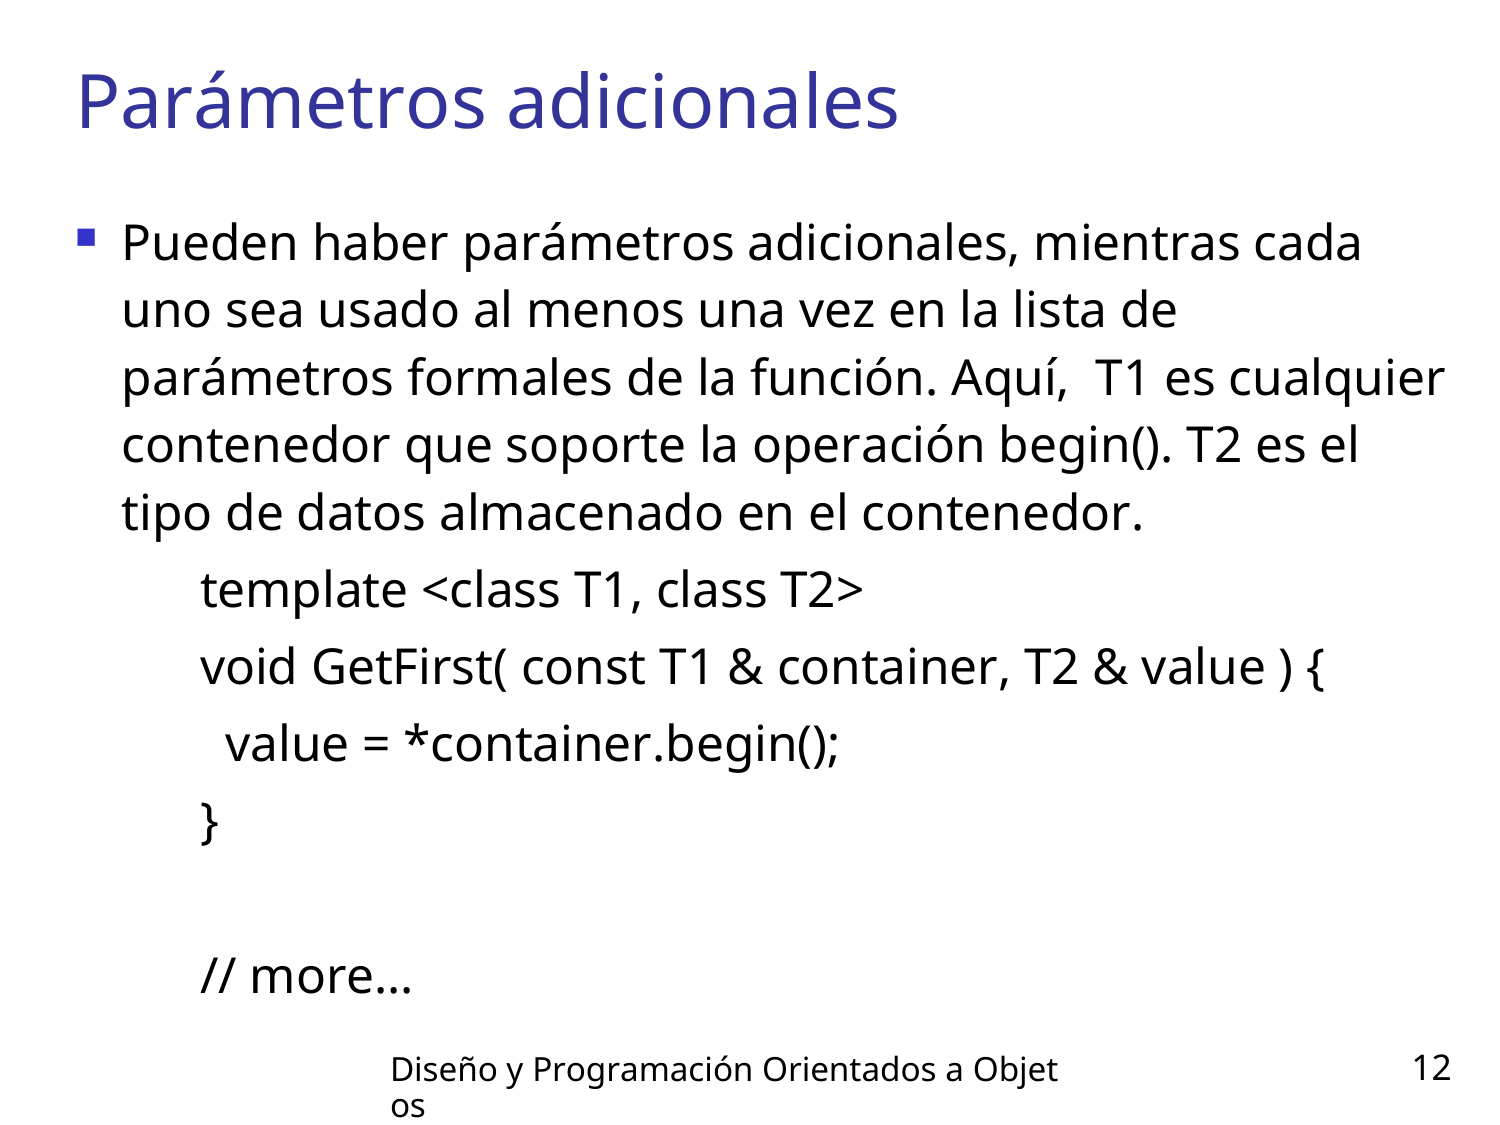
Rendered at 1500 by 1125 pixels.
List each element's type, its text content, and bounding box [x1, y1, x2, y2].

list Pueden haber parámetros adicionales, mientras cada uno sea usado al menos una vez en la lista de parámetros formales de la función. Aquí, T1 es cualquier contenedor que soporte la operación begin(). T2 es el tipo de datos almacenado en el contenedor. template <class T1, class T2> void GetFirst( const T1 & container, T2 & value )‏ { value = *container.begin(); } // more... [75, 207, 1462, 1013]
title Parámetros adicionales [75, 18, 1466, 181]
